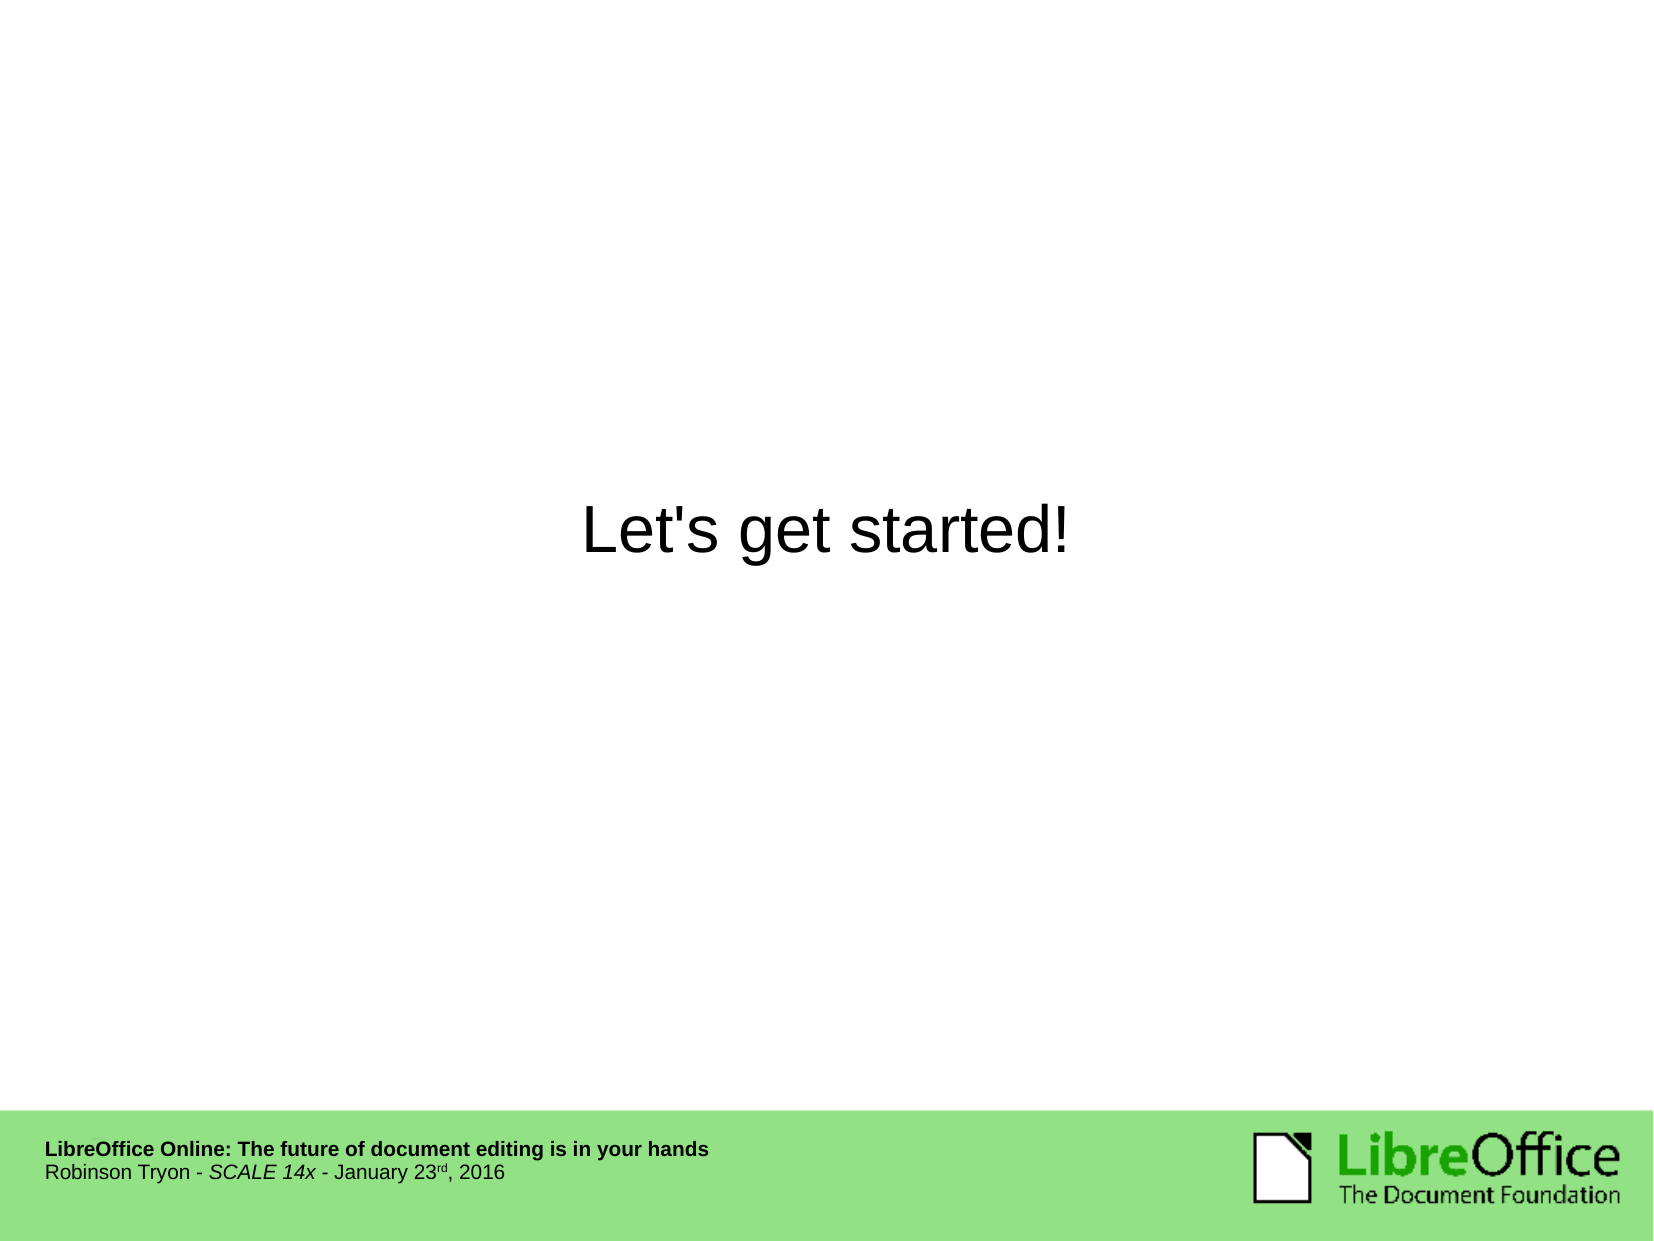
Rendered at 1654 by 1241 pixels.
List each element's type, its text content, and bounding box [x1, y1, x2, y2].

subtitle Let's get started! [82, 49, 1571, 1010]
picture [0, 0, 1654, 1241]
